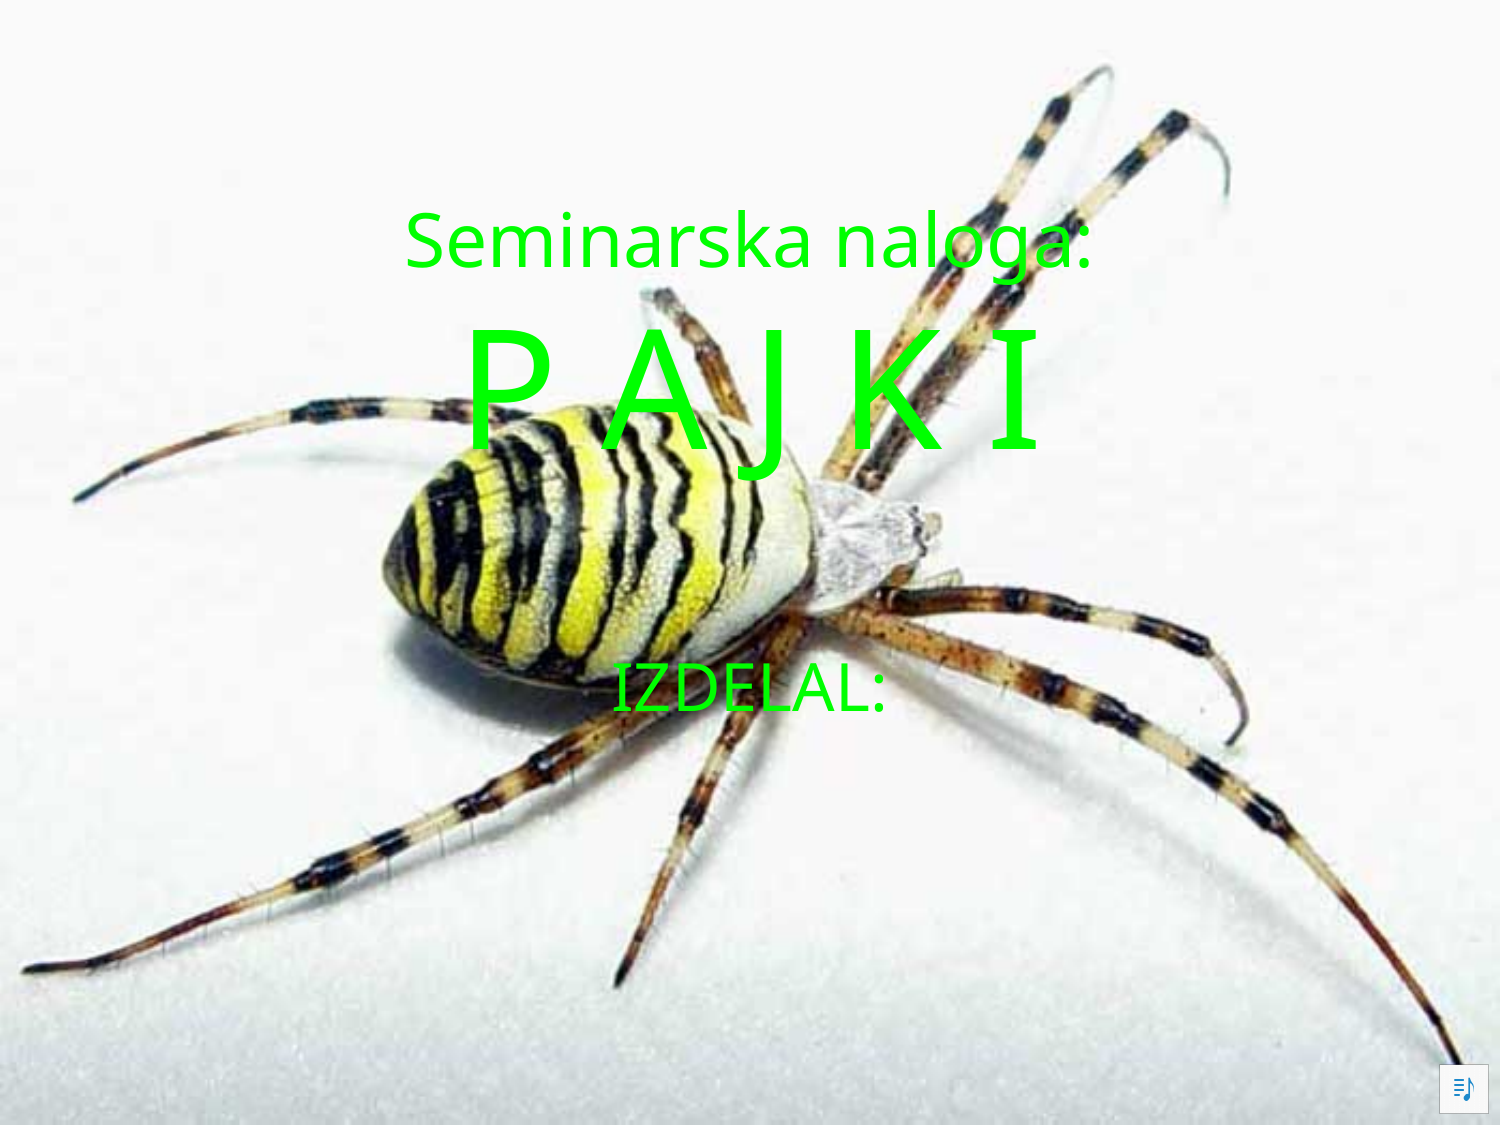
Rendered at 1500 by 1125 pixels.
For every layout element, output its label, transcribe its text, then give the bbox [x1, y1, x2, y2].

subtitle IZDELAL: [225, 637, 1275, 925]
title Seminarska naloga: P A J K I [112, 112, 1388, 563]
text_box [1439, 1064, 1490, 1115]
picture [0, 0, 1500, 1125]
